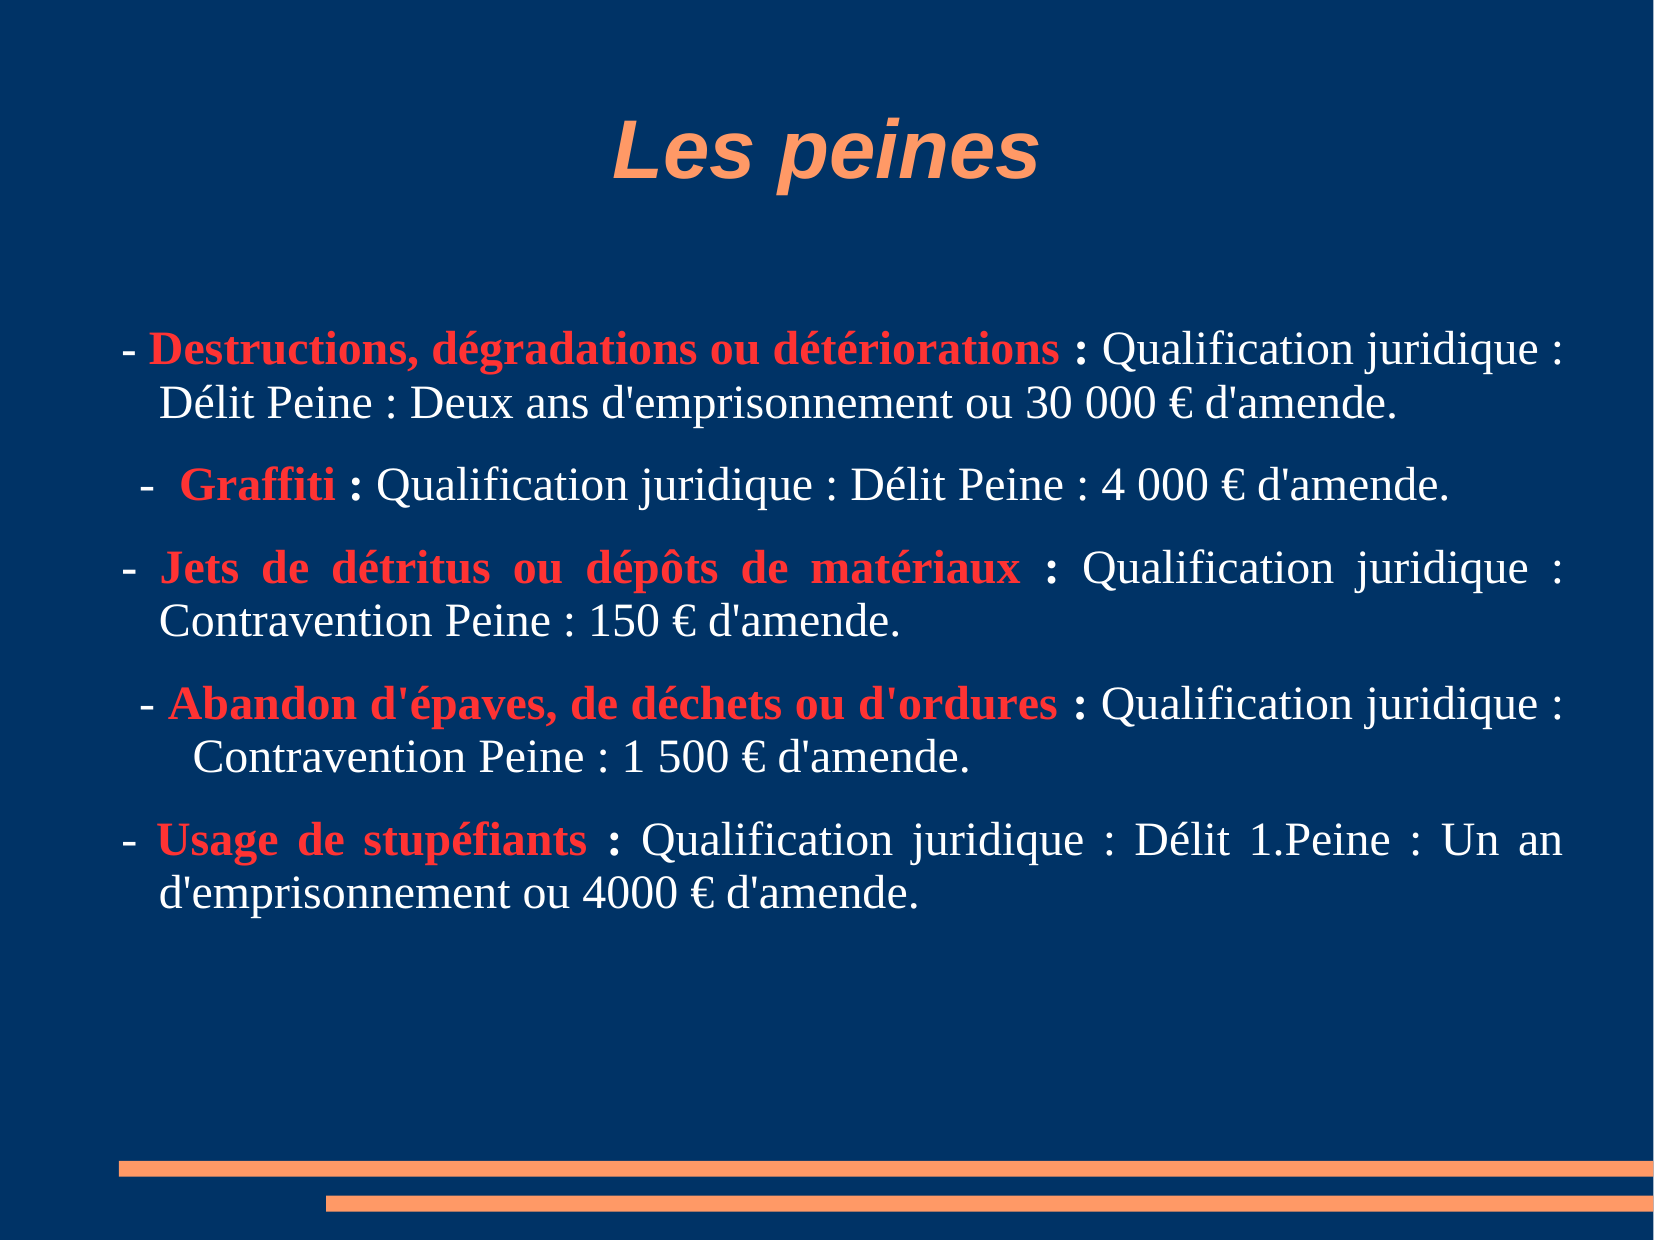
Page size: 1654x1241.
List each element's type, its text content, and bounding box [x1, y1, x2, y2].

title Les peines [121, 46, 1534, 254]
list - Destructions, dégradations ou détériorations : Qualification juridique : Délit Peine : Deux ans d'emprisonnement ou 30 000 € d'amende. - Graffiti : Qualification juridique : Délit Peine : 4 000 € d'amende. - Jets de détritus ou dépôts de matériaux : Qualification juridique : Contravention Peine : 150 € d'amende. - Abandon d'épaves, de déchets ou d'ordures : Qualification juridique : Contravention Peine : 1 500 € d'amende. - Usage de stupéfiants : Qualification juridique : Délit 1.Peine : Un an d'emprisonnement ou 4000 € d'amende. [121, 322, 1565, 1132]
